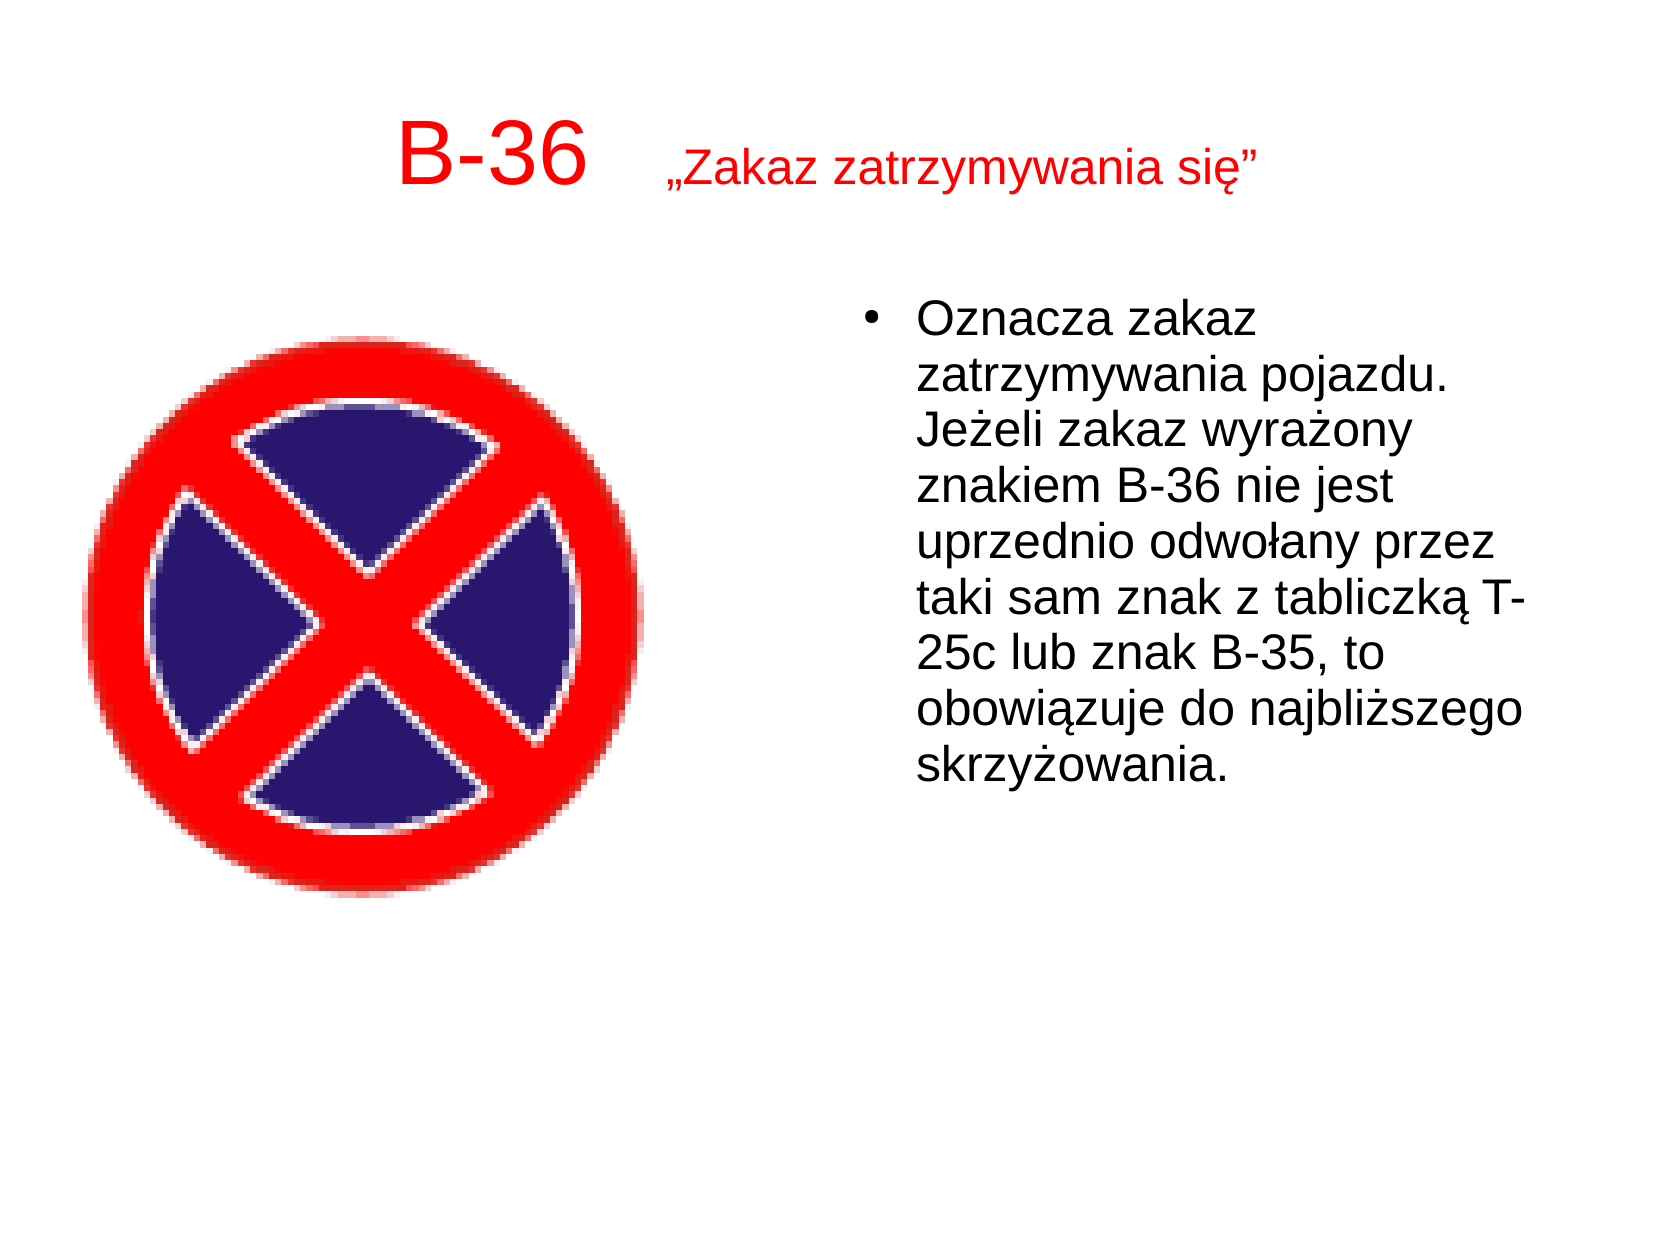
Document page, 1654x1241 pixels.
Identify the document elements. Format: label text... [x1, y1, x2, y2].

picture [82, 336, 644, 898]
title B-36 „Zakaz zatrzymywania się” [82, 56, 1571, 250]
list Oznacza zakaz zatrzymywania pojazdu. Jeżeli zakaz wyrażony znakiem B-36 nie jest uprzednio odwołany przez taki sam znak z tabliczką T-25c lub znak B-35, to obowiązuje do najbliższego skrzyżowania. [845, 290, 1572, 1094]
